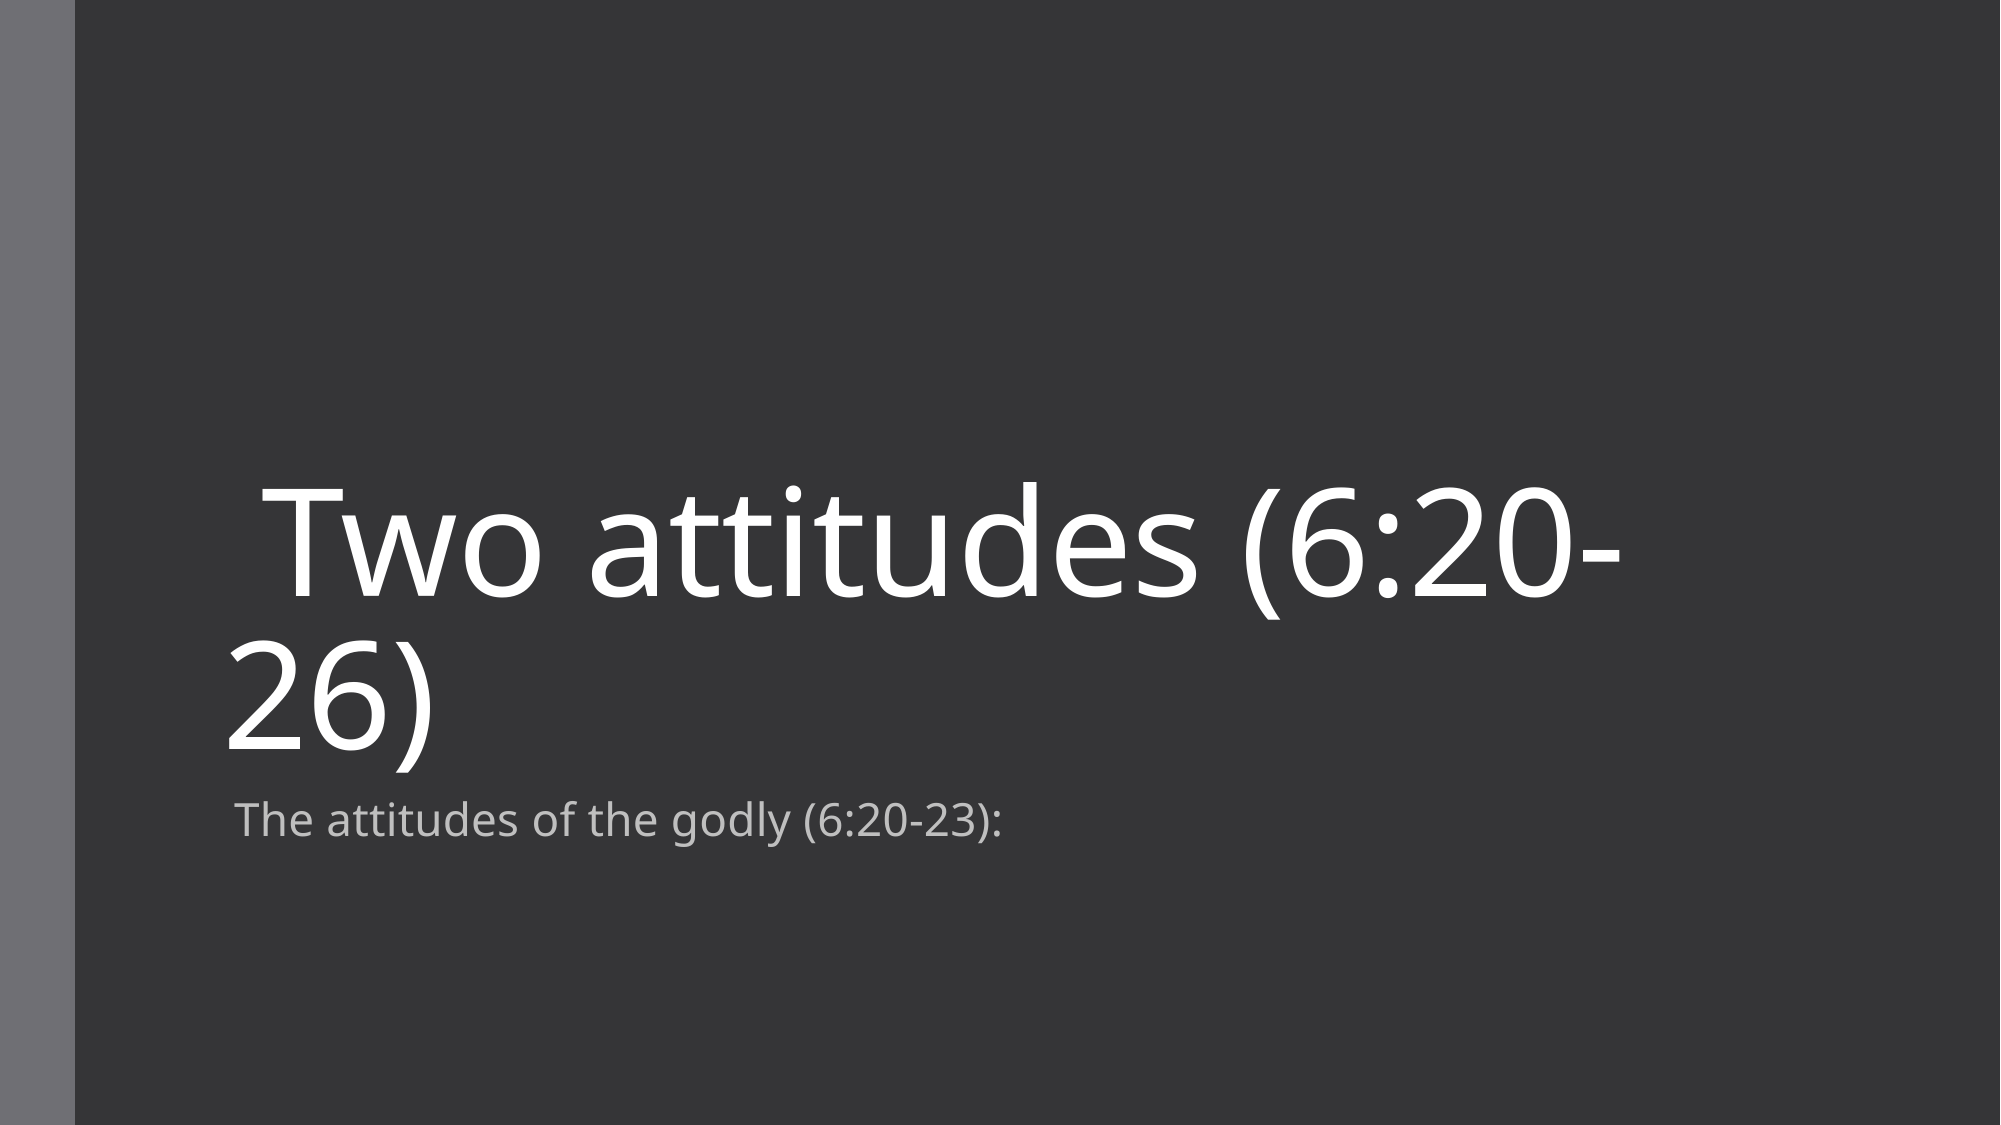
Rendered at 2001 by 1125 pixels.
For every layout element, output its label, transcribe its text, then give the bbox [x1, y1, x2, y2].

title Two attitudes (6:20-26) [206, 124, 1752, 787]
subtitle The attitudes of the godly (6:20-23): [206, 787, 1752, 1066]
